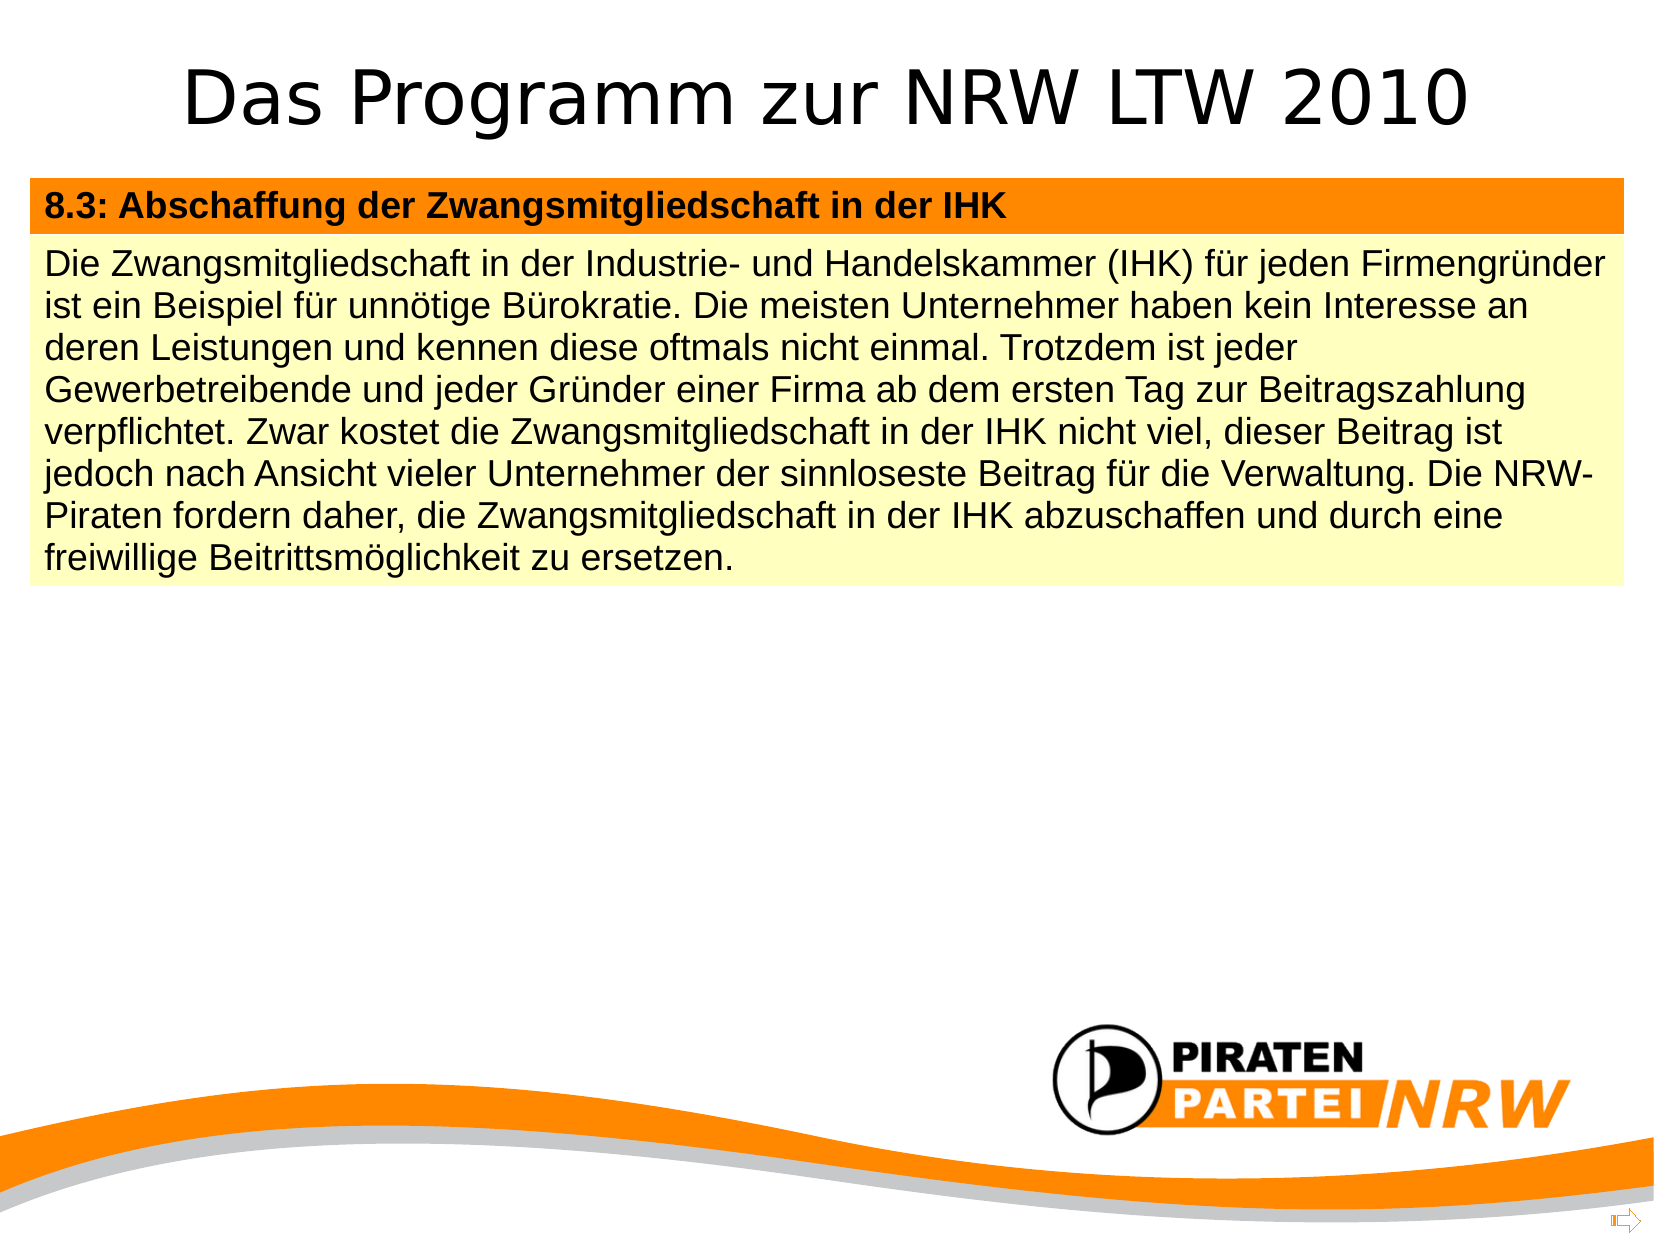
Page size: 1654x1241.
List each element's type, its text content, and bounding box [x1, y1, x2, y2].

table_cell Die Zwangsmitgliedschaft in der Industrie- und Handelskammer (IHK) für jeden Firmengründer ist ein Beispiel für unnötige Bürokratie. Die meisten Unternehmer haben kein Interesse an deren Leistungen und kennen diese oftmals nicht einmal. Trotzdem ist jeder Gewerbetreibende und jeder Gründer einer Firma ab dem ersten Tag zur Beitragszahlung verpflichtet. Zwar kostet die Zwangsmitgliedschaft in der IHK nicht viel, dieser Beitrag ist jedoch nach Ansicht vieler Unternehmer der sinnloseste Beitrag für die Verwaltung. Die NRW-Piraten fordern daher, die Zwangsmitgliedschaft in der IHK abzuschaffen und durch eine freiwillige Beitrittsmöglichkeit zu ersetzen. [30, 235, 1624, 586]
table_header 8.3: Abschaffung der Zwangsmitgliedschaft in der IHK [30, 178, 1624, 234]
title Das Programm zur NRW LTW 2010 [82, 54, 1571, 143]
picture [1045, 1021, 1579, 1140]
